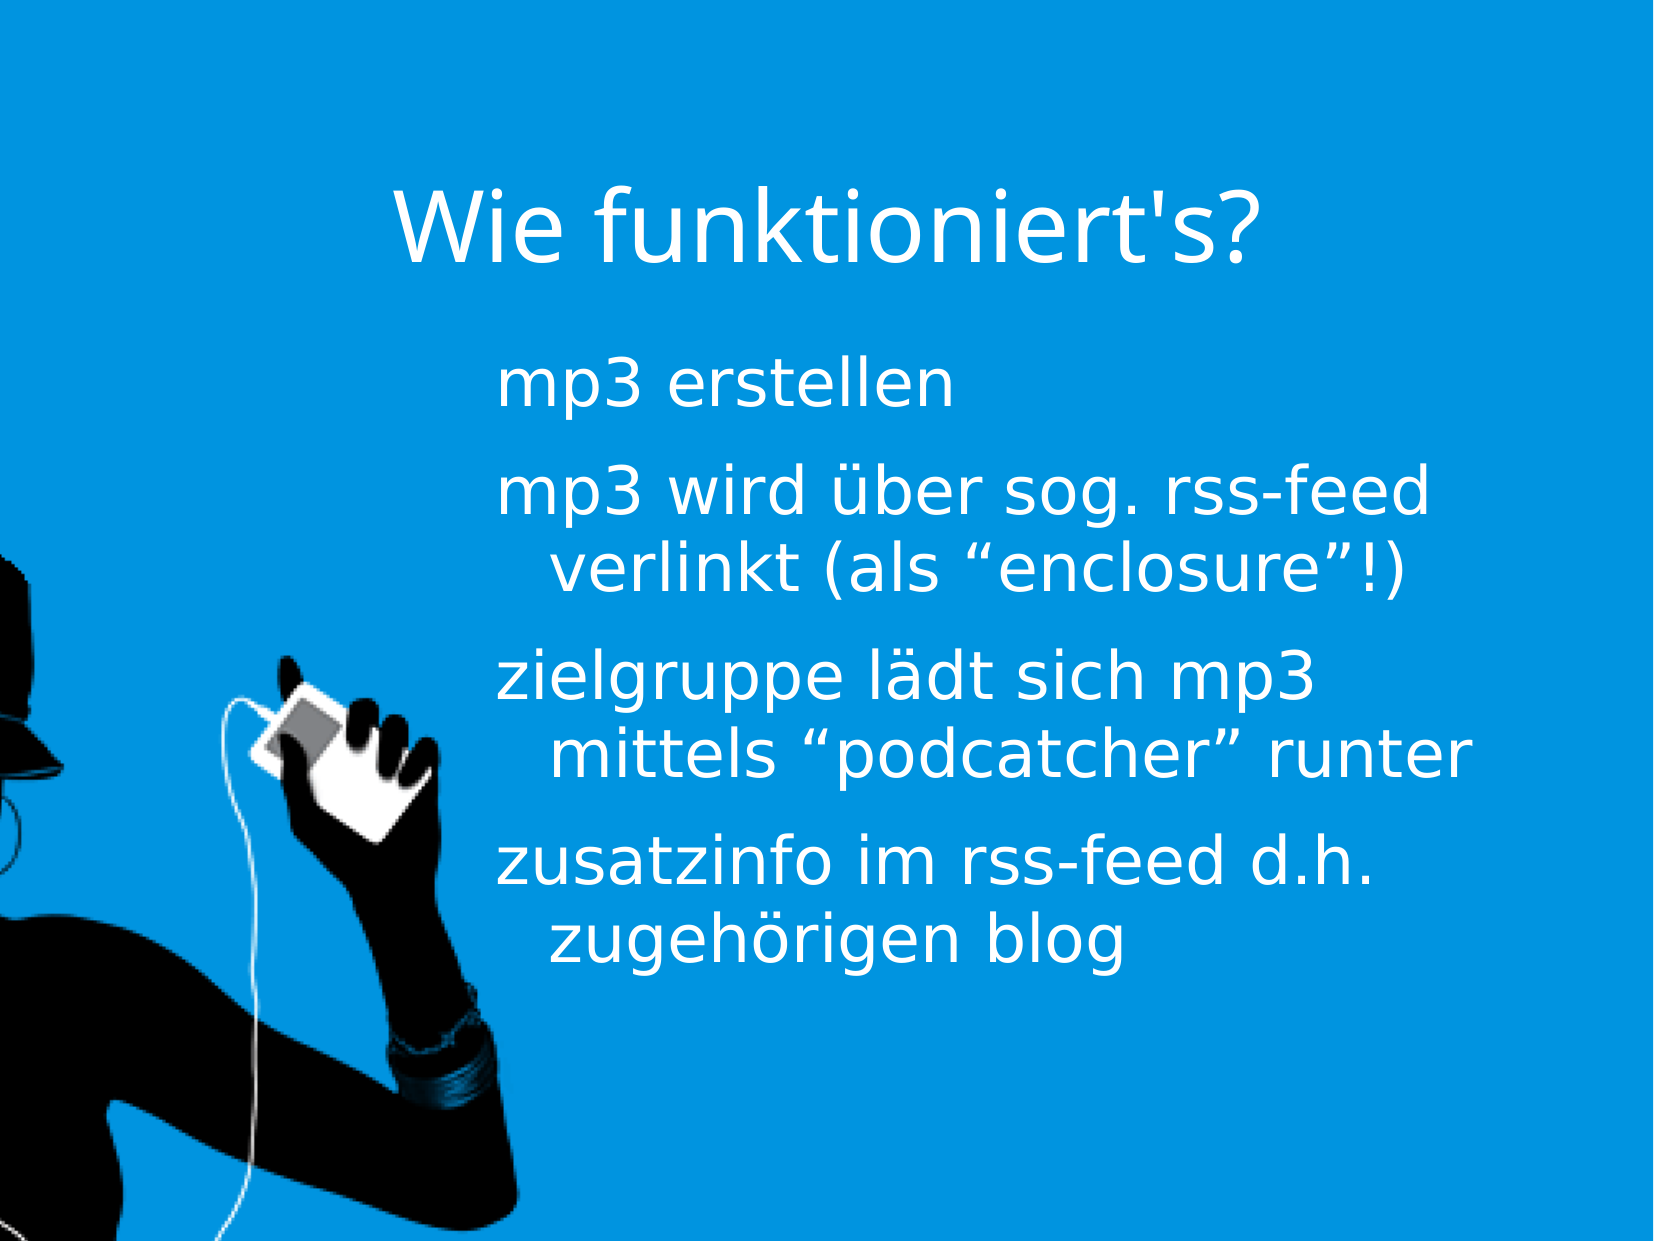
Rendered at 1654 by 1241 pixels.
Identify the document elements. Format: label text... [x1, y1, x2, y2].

picture [31, 771, 59, 778]
picture [0, 657, 516, 1241]
picture [0, 558, 33, 720]
title Wie funktioniert's? [121, 102, 1533, 344]
list mp3 erstellen mp3 wird über sog. rss-feed verlinkt (als “enclosure”!) zielgruppe lädt sich mp3 mittels “podcatcher” runter zusatzinfo im rss-feed d.h. zugehörigen blog [477, 344, 1533, 1161]
picture [0, 719, 60, 773]
